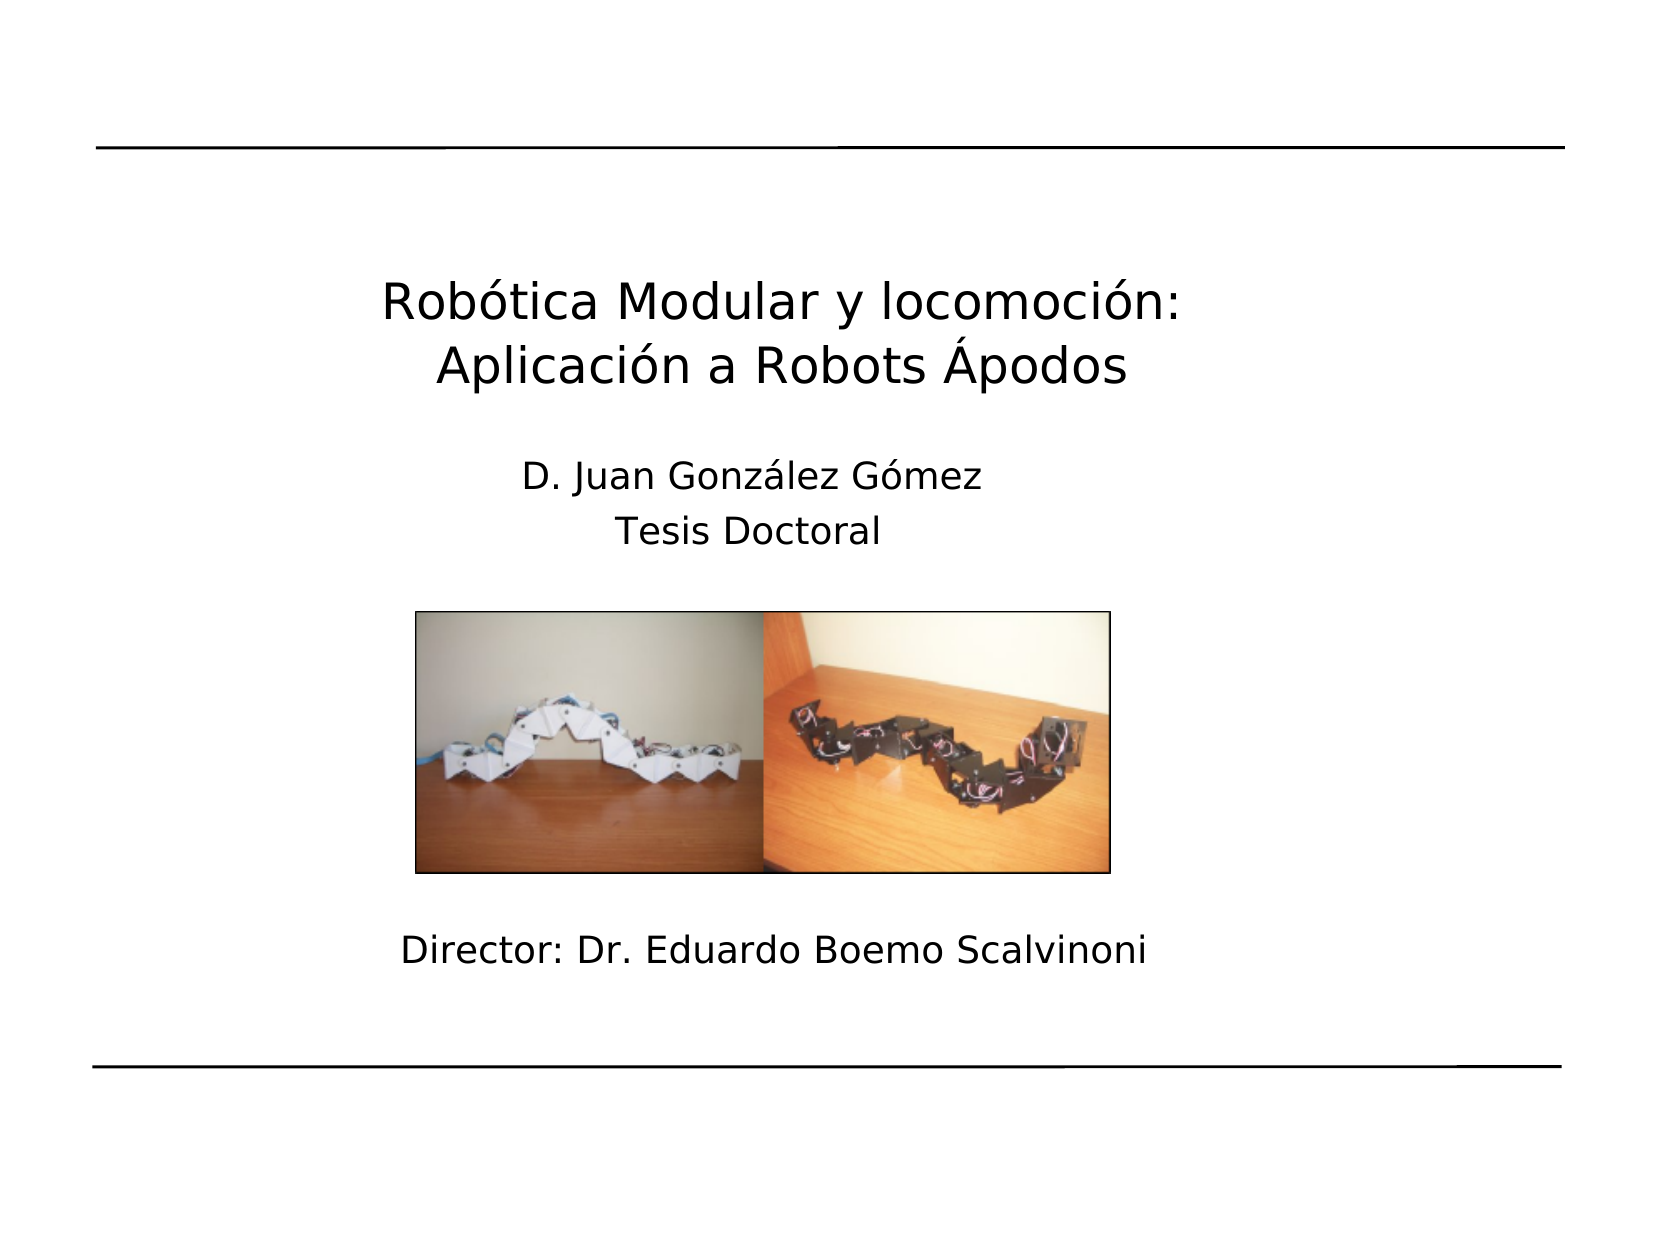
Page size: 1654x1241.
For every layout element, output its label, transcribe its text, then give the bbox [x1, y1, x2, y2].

text_box Tesis Doctoral [600, 502, 892, 561]
picture [415, 611, 1111, 874]
text_box Director: Dr. Eduardo Boemo Scalvinoni [385, 920, 1147, 980]
text_box D. Juan González Gómez [506, 447, 988, 506]
text_box Robótica Modular y locomoción: Aplicación a Robots Ápodos [366, 265, 1182, 403]
